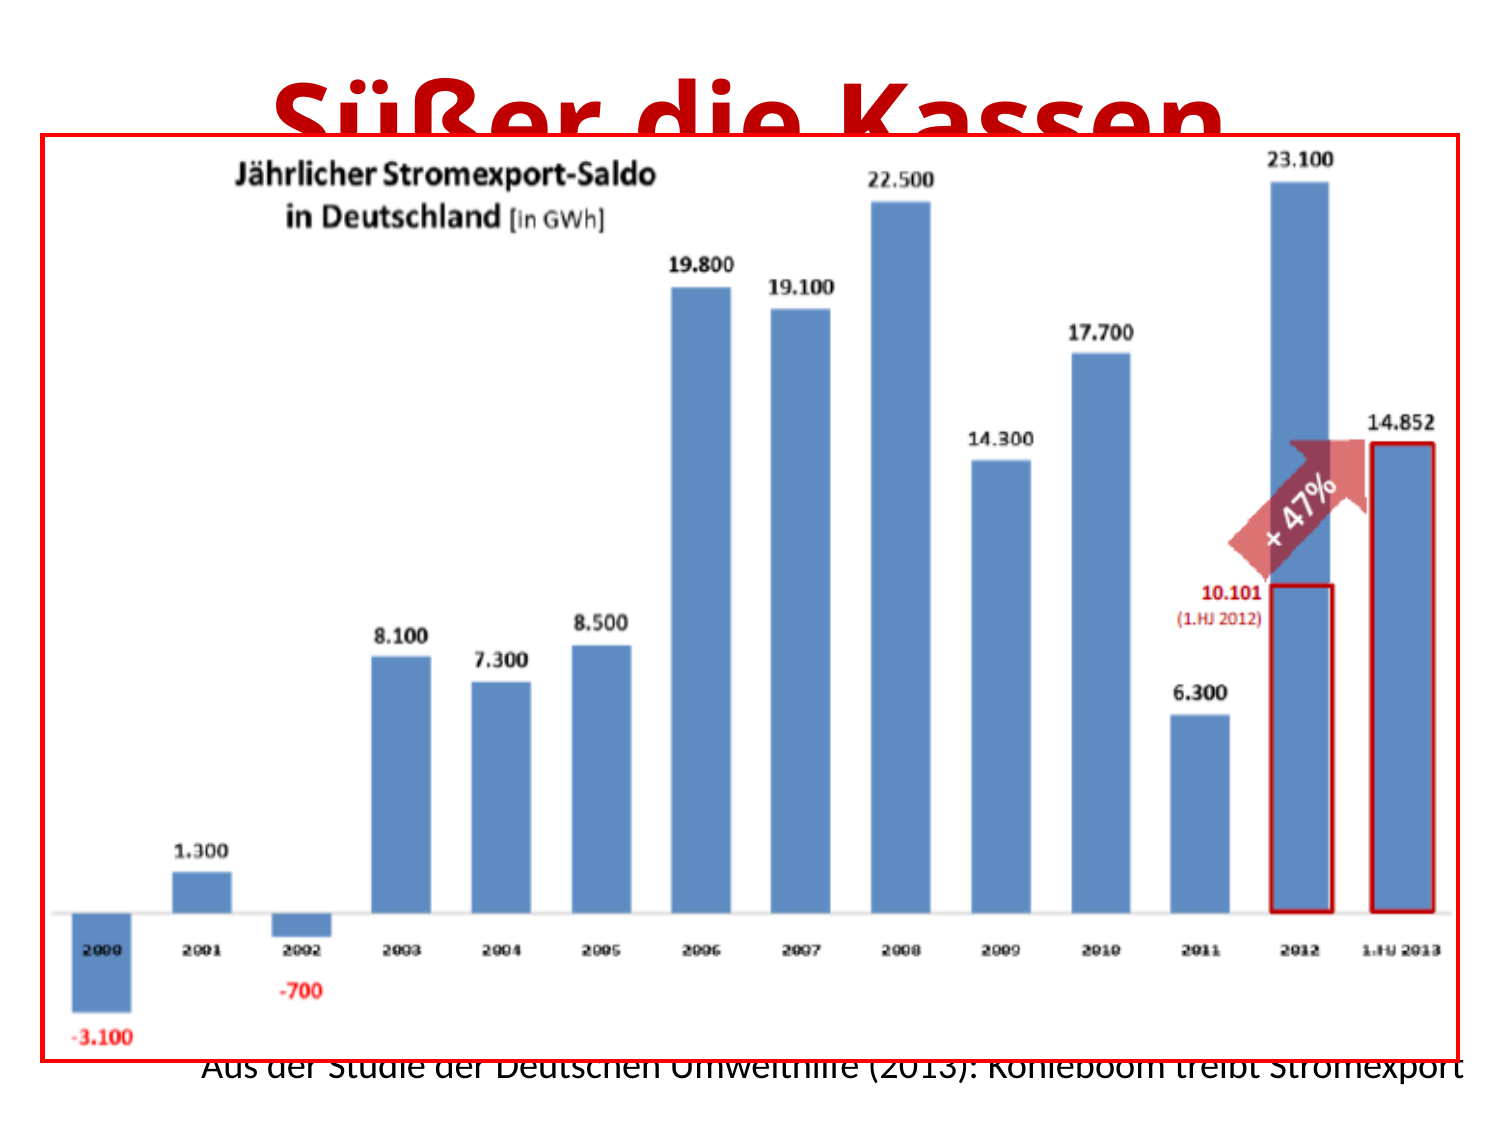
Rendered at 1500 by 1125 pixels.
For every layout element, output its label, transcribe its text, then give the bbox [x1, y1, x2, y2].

picture [44, 137, 1456, 1059]
title Süßer die Kassen nie klingeln … [0, 45, 1500, 268]
list RWE 2012: 6,4 Mrd. € "betriebliches Ergebnis" ("nachhaltiger Gewinn": 2,5 Mrd. €) Gehalt des damaligen RWE-Vorstandschefs Großmann in 2011: ca. 10 Mio. € (= 33x soviel wie die Bundeskanzlerin) Quelle: Energiedepesche, 2/2013 (S. 38) Und immer mehr Stromexport … Aus der Studie der Deutschen Umwelthilfe (2013): Kohleboom treibt Stromexport [76, 326, 1500, 1125]
